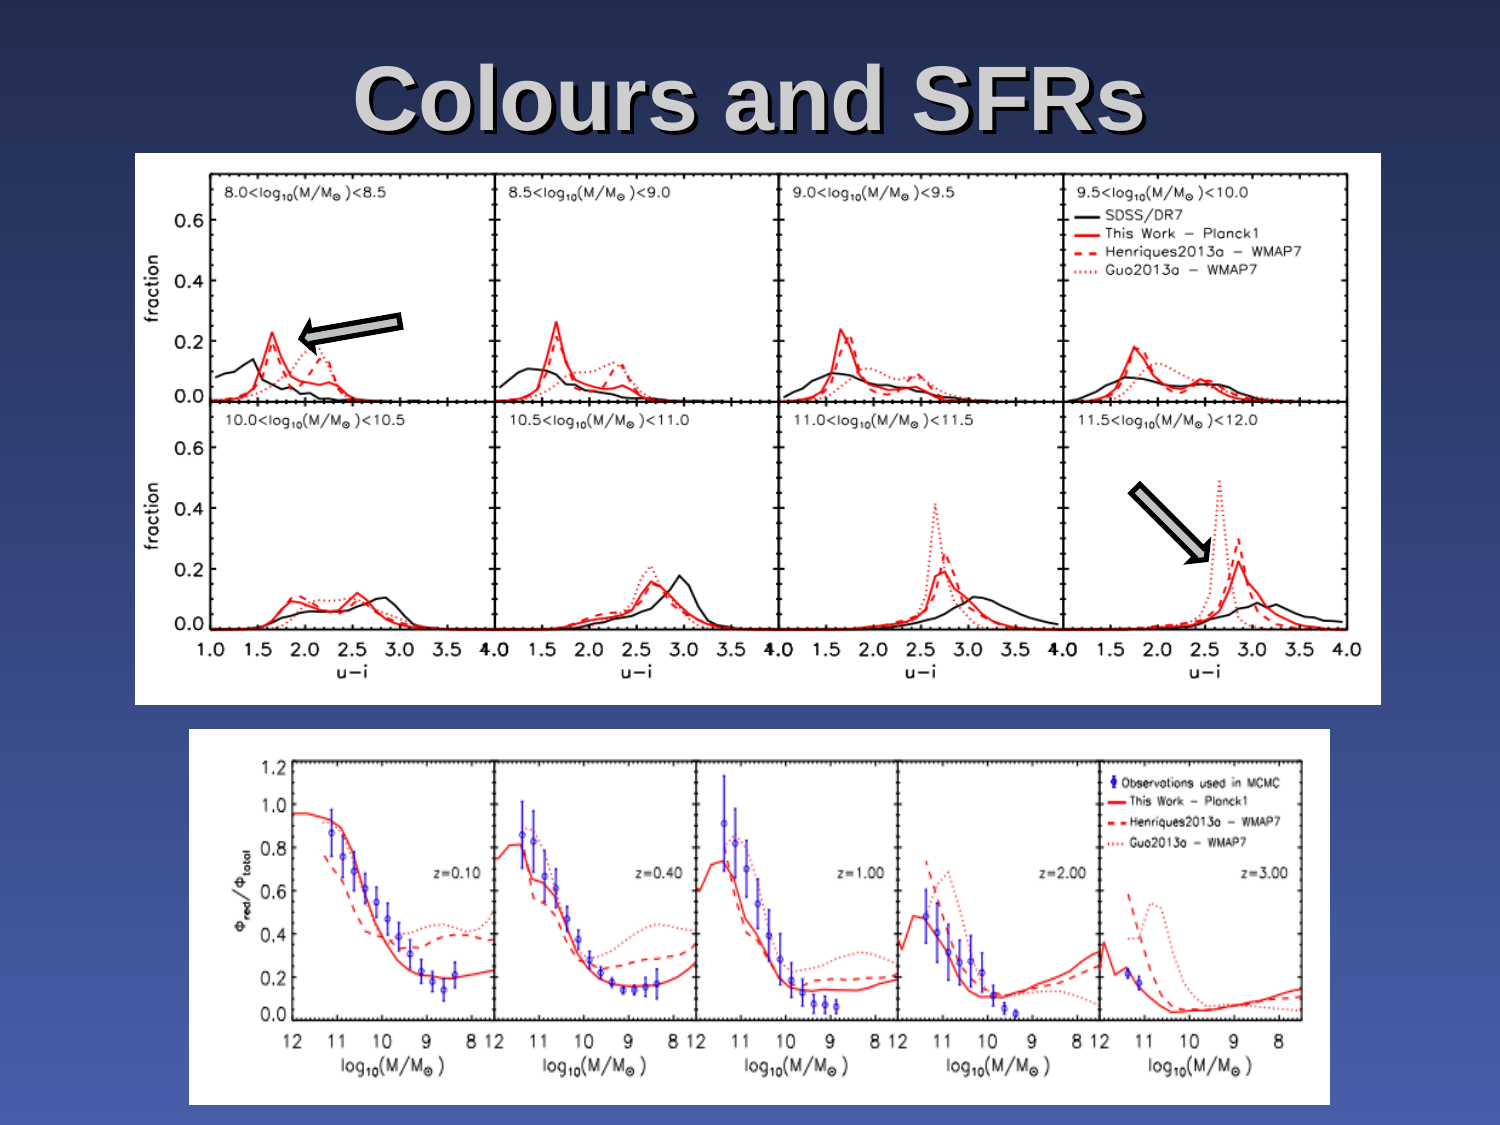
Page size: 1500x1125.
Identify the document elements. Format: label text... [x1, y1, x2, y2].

text_box [301, 315, 401, 350]
title Colours and SFRs [0, 0, 1500, 188]
picture [135, 188, 1381, 706]
text_box [1131, 484, 1208, 562]
picture [189, 729, 1330, 1105]
